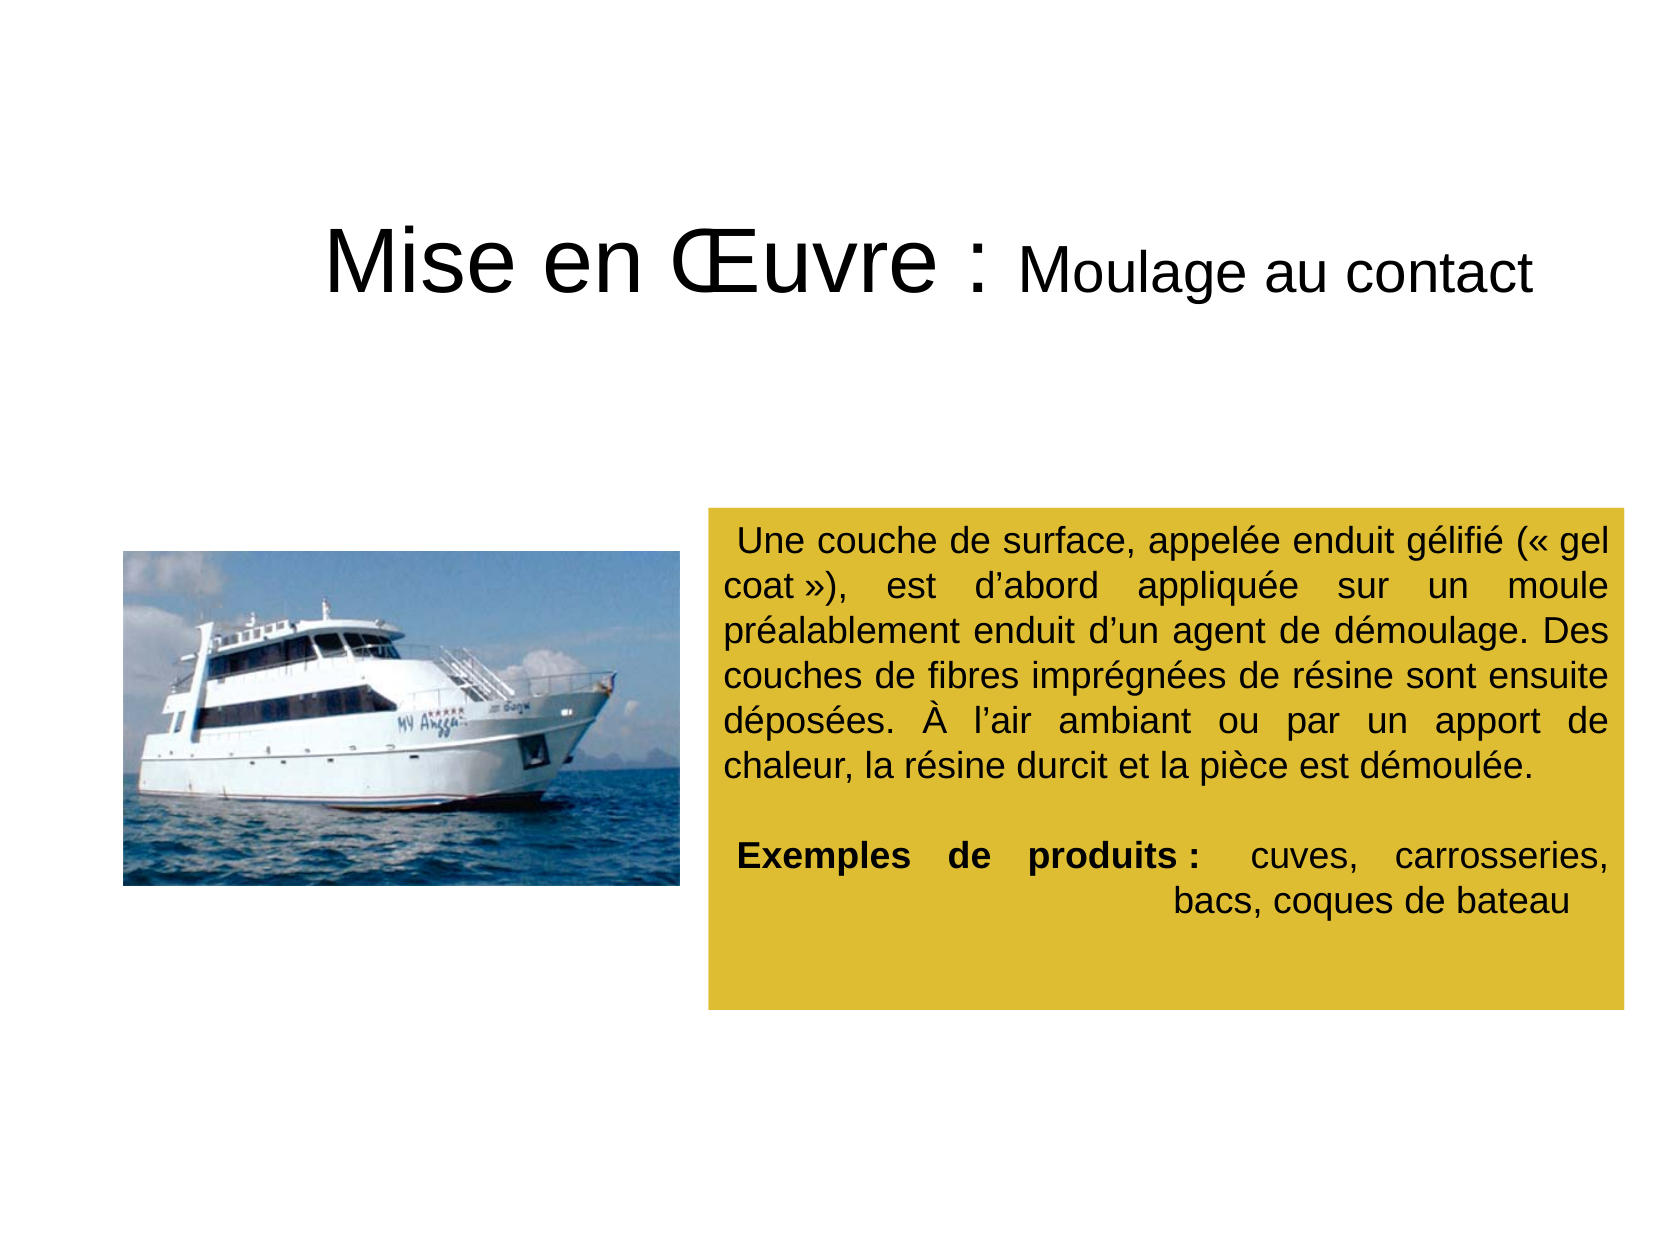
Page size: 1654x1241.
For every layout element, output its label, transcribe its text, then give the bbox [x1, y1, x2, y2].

text_box Une couche de surface, appelée enduit gélifié (« gel coat »), est d’abord appliquée sur un moule préalablement enduit d’un agent de démoulage. Des couches de fibres imprégnées de résine sont ensuite déposées. À l’air ambiant ou par un apport de chaleur, la résine durcit et la pièce est démoulée. Exemples de produits : cuves, carrosseries, bacs, coques de bateau [708, 507, 1625, 1010]
title Mise en Œuvre : Moulage au contact [208, 111, 1618, 319]
picture [123, 551, 680, 886]
